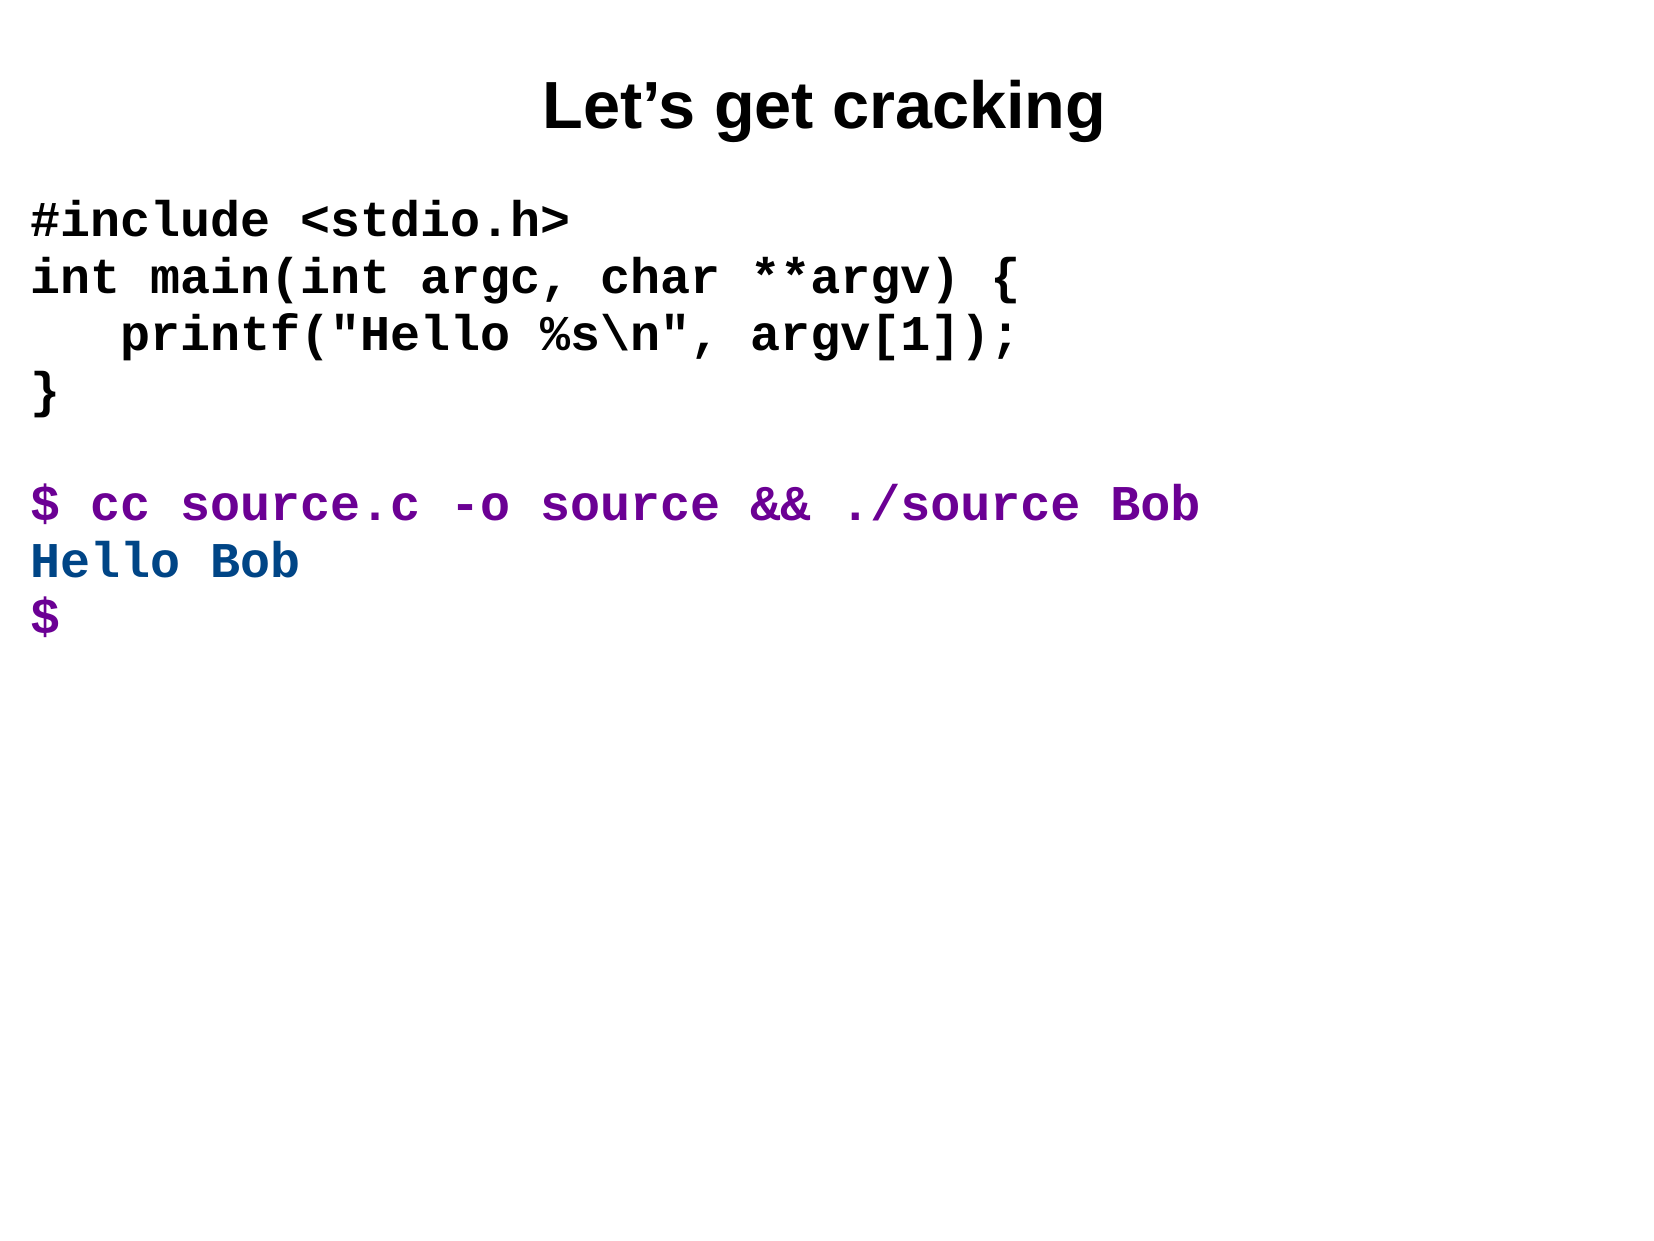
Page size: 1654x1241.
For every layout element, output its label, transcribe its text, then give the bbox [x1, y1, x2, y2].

title Let’s get cracking [30, 30, 1621, 181]
subtitle #include <stdio.h> int main(int argc, char **argv) { printf("Hello %s\n", argv[1]); } $ cc source.c -o source && ./source Bob Hello Bob $ [30, 195, 1621, 1216]
